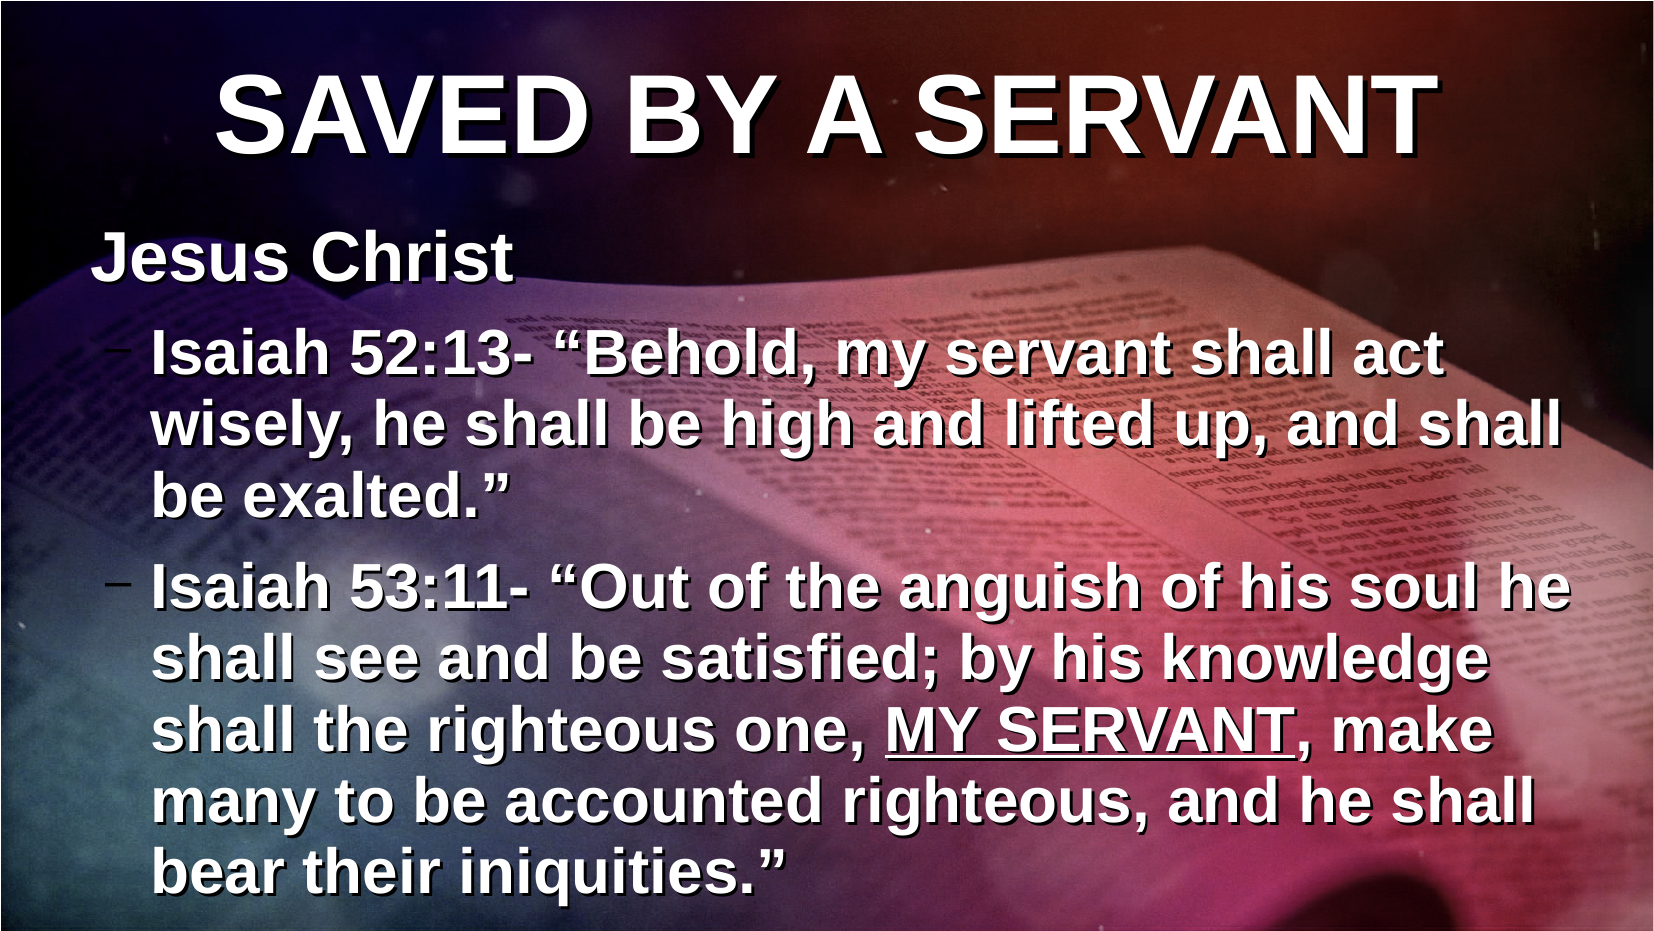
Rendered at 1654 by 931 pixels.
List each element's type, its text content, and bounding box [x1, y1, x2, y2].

picture [1, 1, 1654, 931]
list Jesus Christ Isaiah 52:13- “Behold, my servant shall act wisely, he shall be high and lifted up, and shall be exalted.” Isaiah 53:11- “Out of the anguish of his soul he shall see and be satisfied; by his knowledge shall the righteous one, MY SERVANT, make many to be accounted righteous, and he shall bear their iniquities.” [30, 217, 1636, 916]
title SAVED BY A SERVANT [82, 37, 1571, 193]
